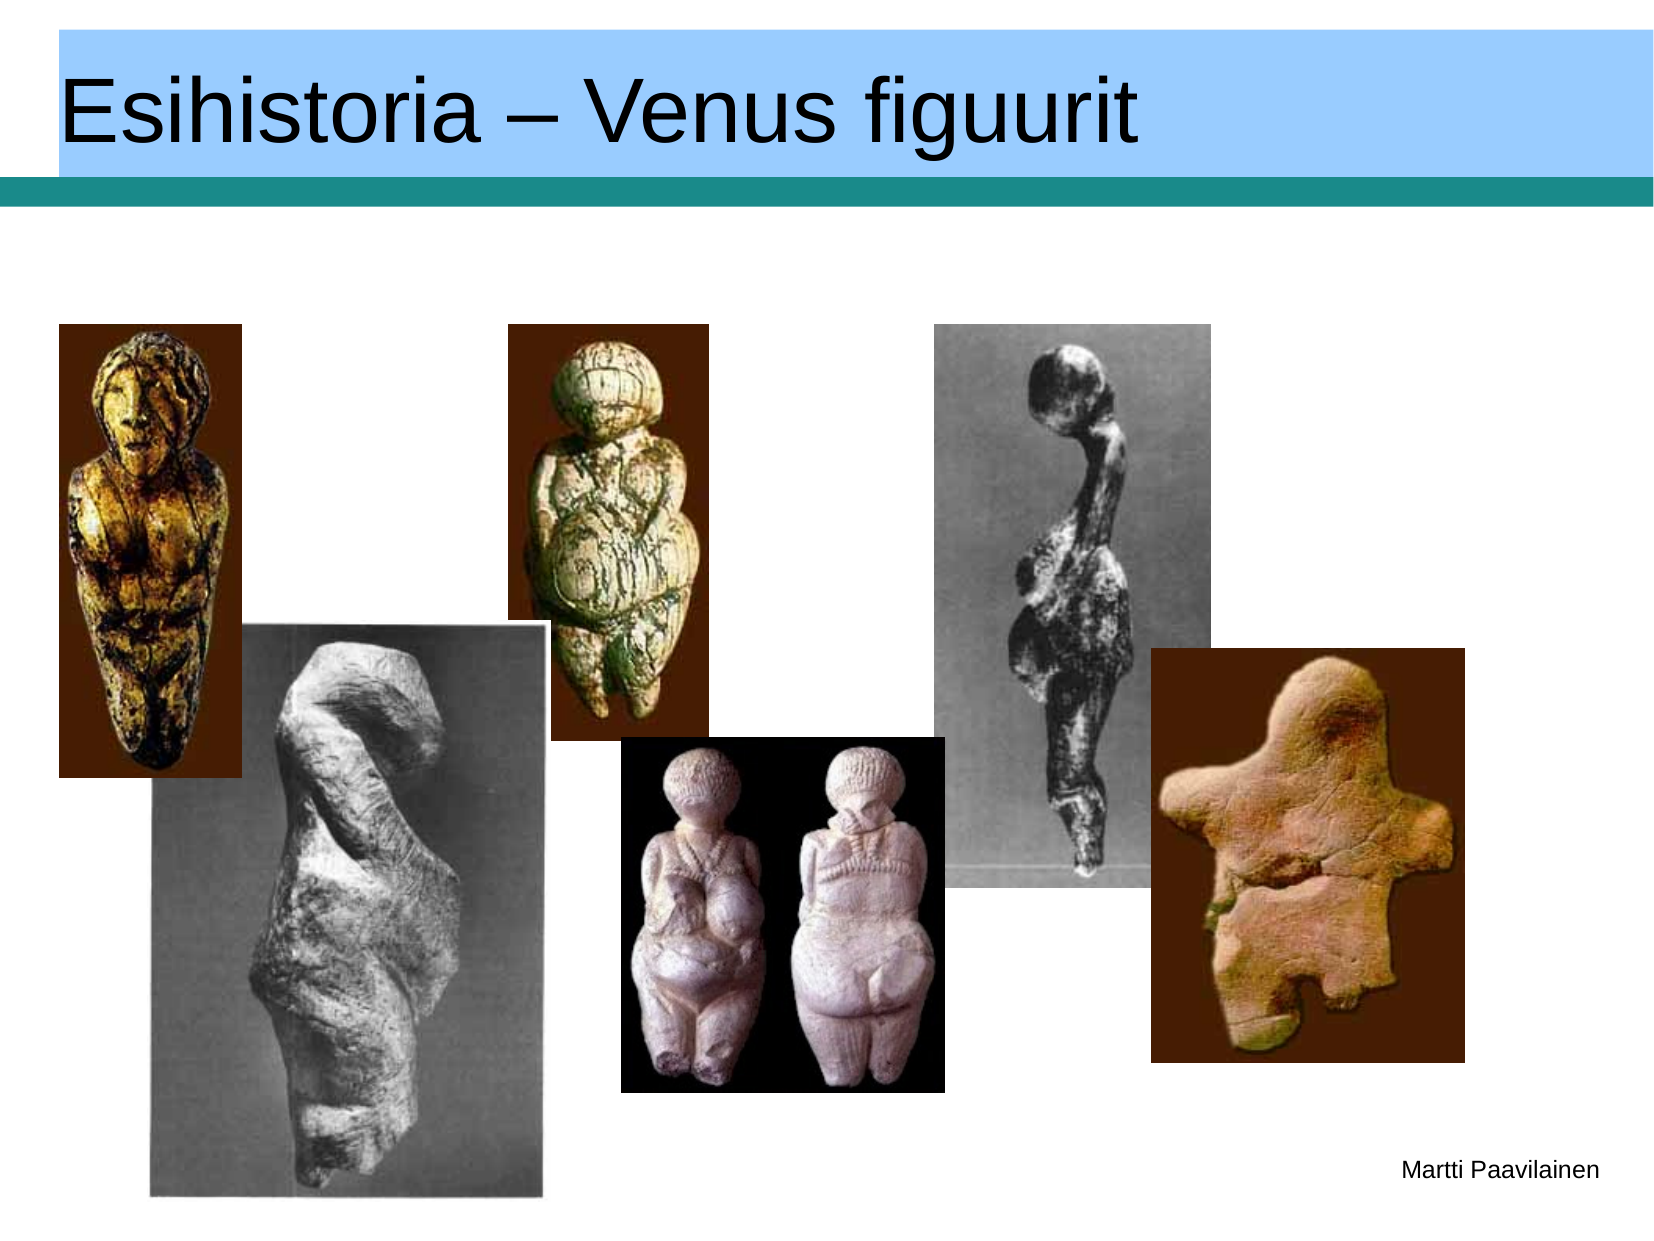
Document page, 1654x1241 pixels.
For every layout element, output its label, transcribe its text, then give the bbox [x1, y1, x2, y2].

picture [59, 324, 1465, 1202]
title Esihistoria – Venus figuurit [59, 14, 1654, 177]
title Martti Paavilainen [679, 1128, 1601, 1211]
text_box [0, 177, 1654, 207]
